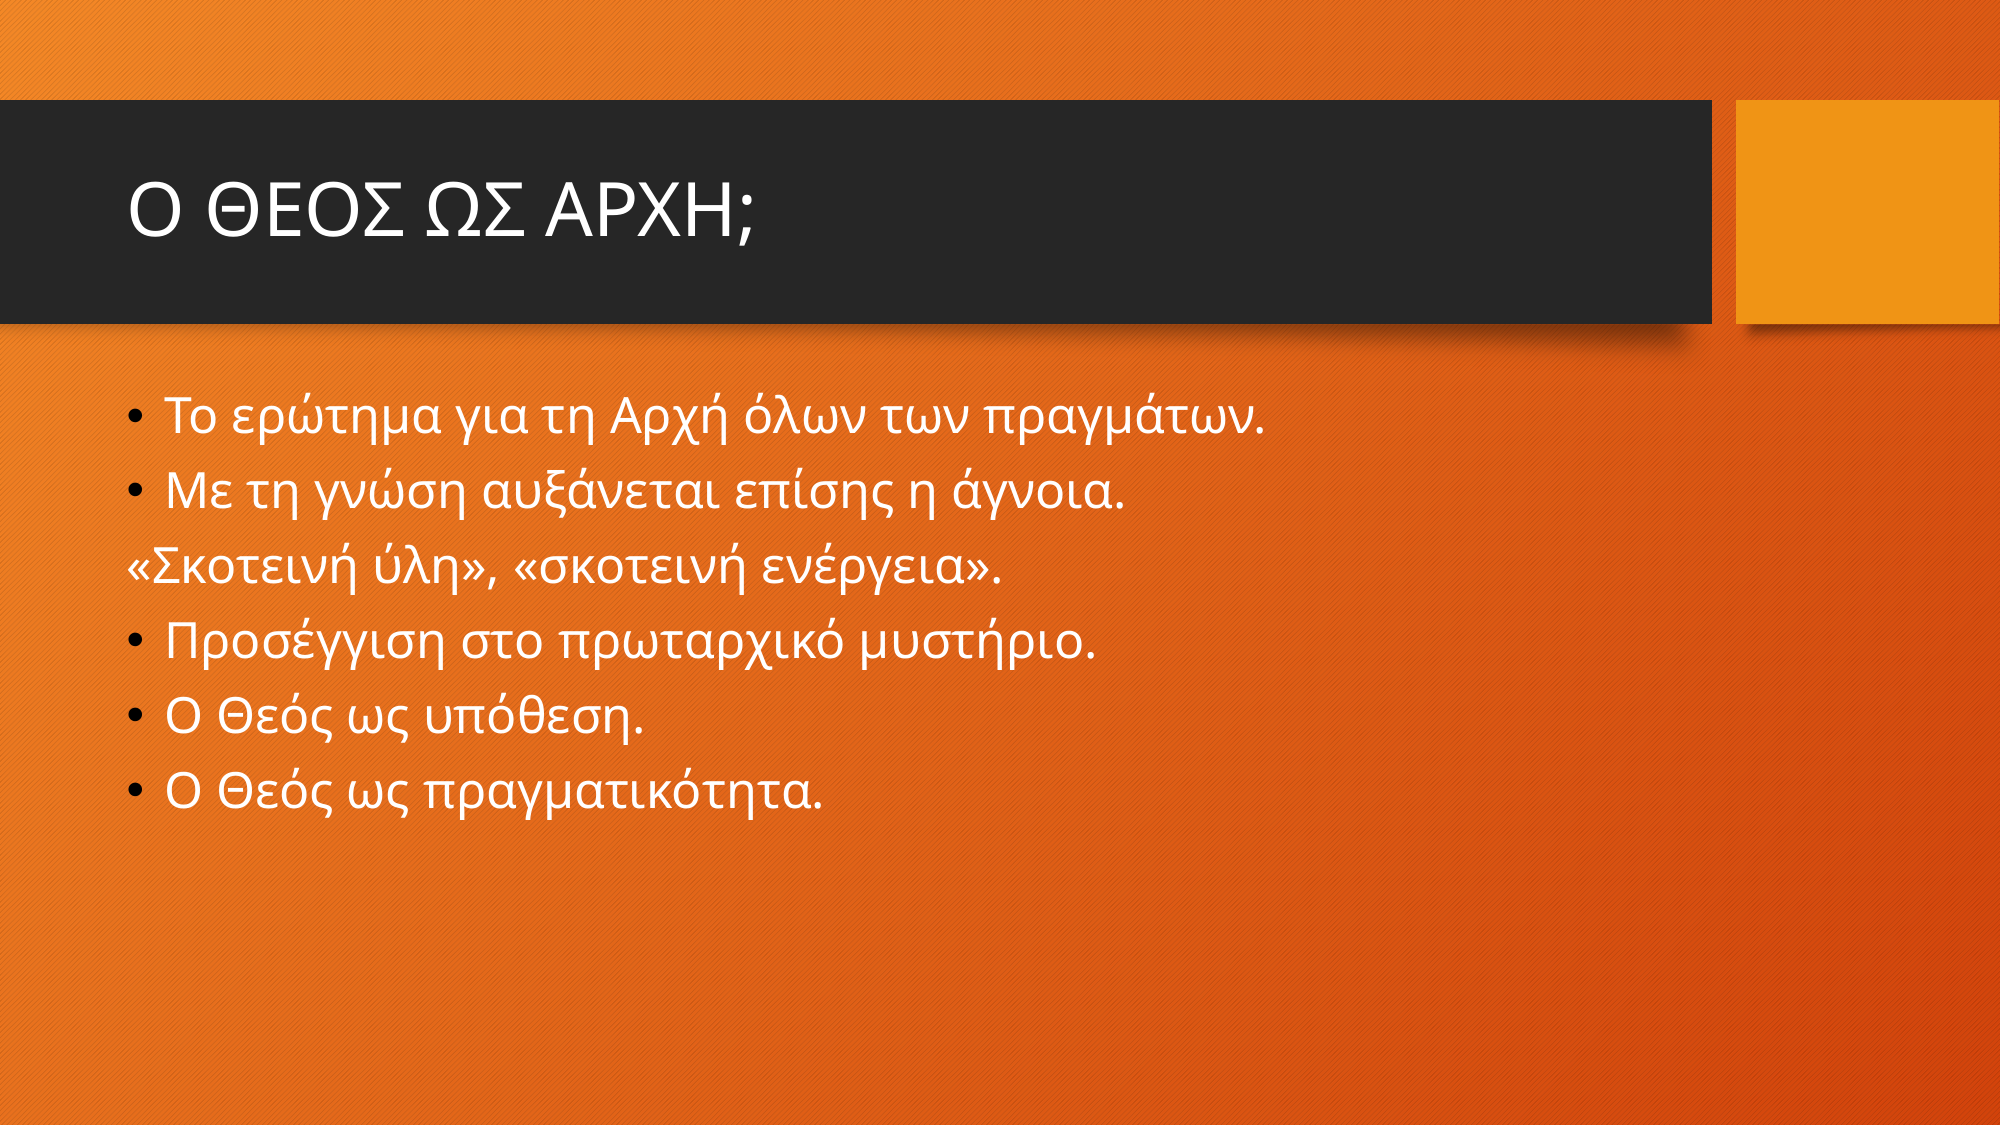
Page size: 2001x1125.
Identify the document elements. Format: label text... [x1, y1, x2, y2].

list Το ερώτημα για τη Αρχή όλων των πραγμάτων. Με τη γνώση αυξάνεται επίσης η άγνοια. «Σκοτεινή ύλη», «σκοτεινή ενέργεια». Προσέγγιση στο πρωταρχικό μυστήριο. Ο Θεός ως υπόθεση. Ο Θεός ως πραγματικότητα. [111, 383, 1689, 974]
title Ο ΘΕΟΣ ΩΣ ΑΡΧΗ; [111, 123, 1689, 301]
